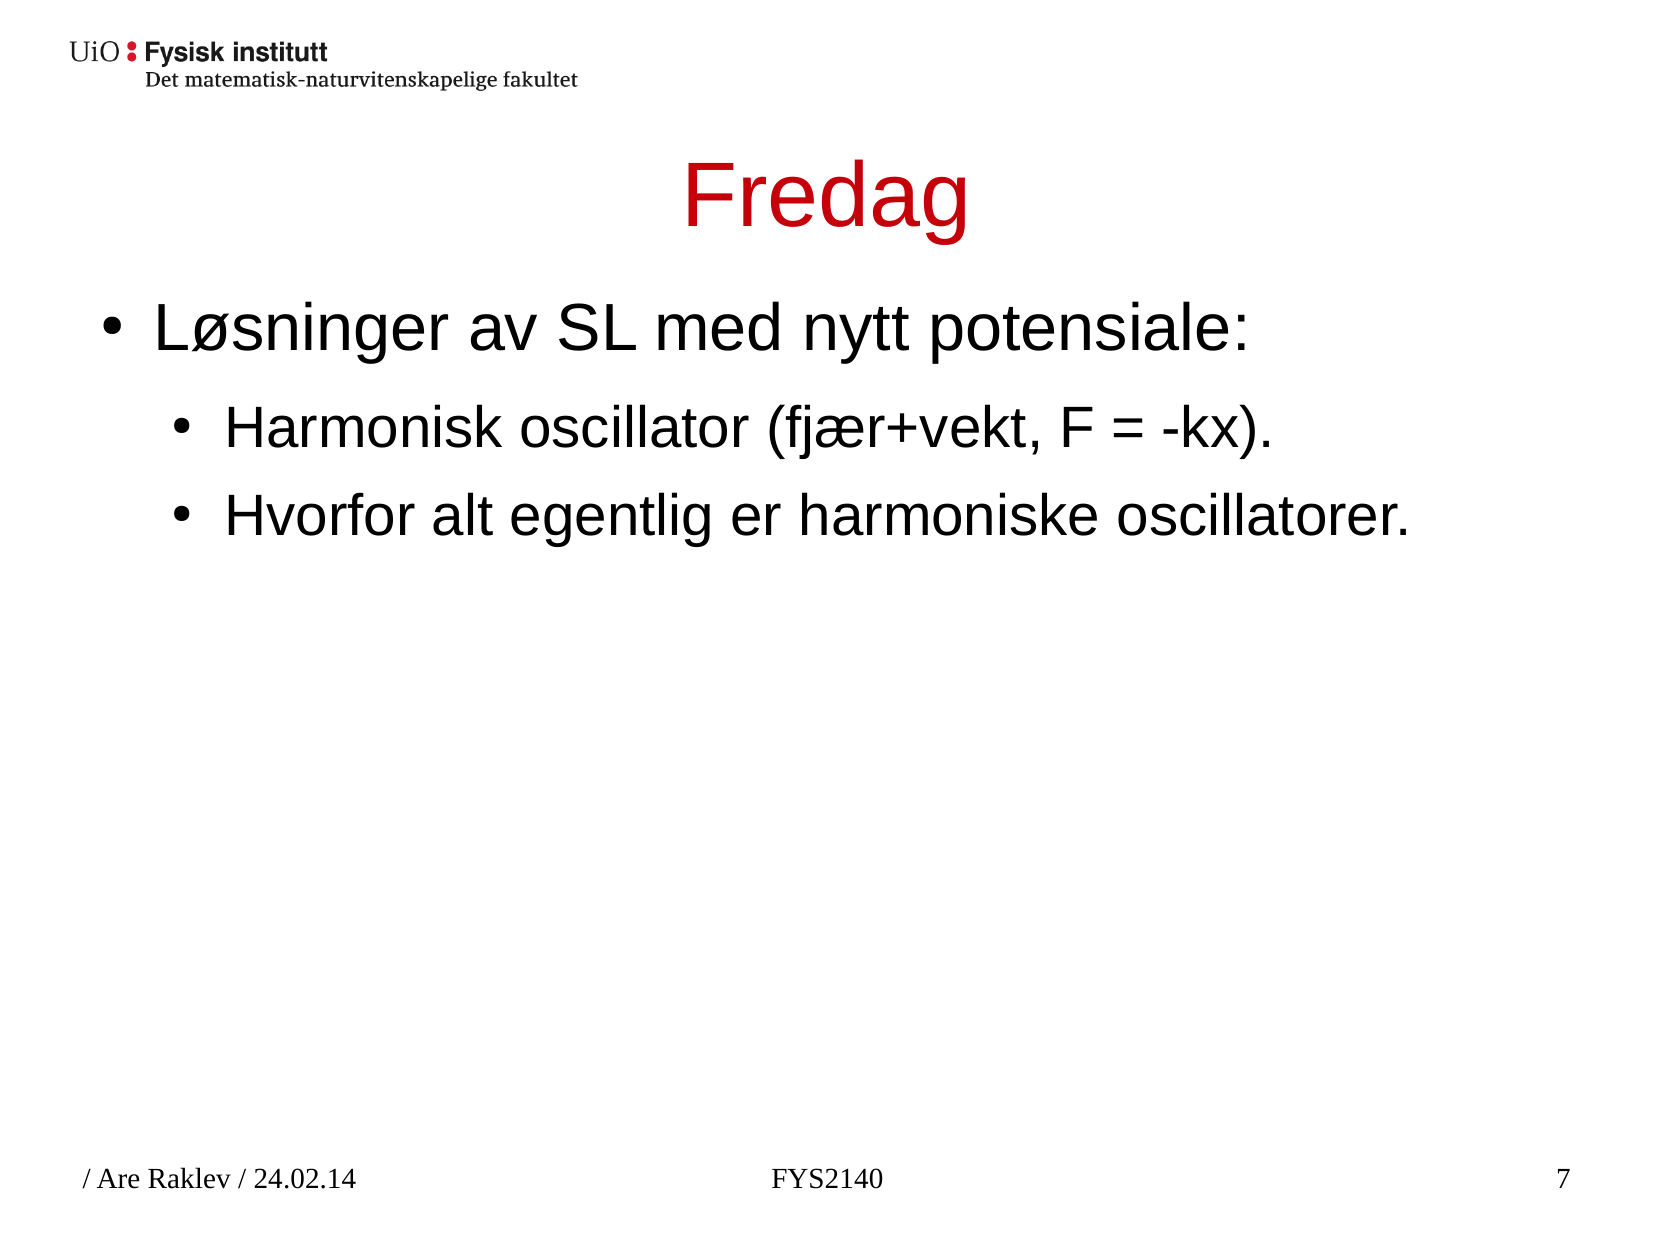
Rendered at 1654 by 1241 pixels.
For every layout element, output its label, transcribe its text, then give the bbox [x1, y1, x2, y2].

title Fredag [82, 90, 1571, 290]
picture [68, 37, 581, 93]
list Løsninger av SL med nytt potensiale: Harmonisk oscillator (fjær+vekt, F = -kx). Hvorfor alt egentlig er harmoniske oscillatorer. [82, 290, 1576, 1094]
